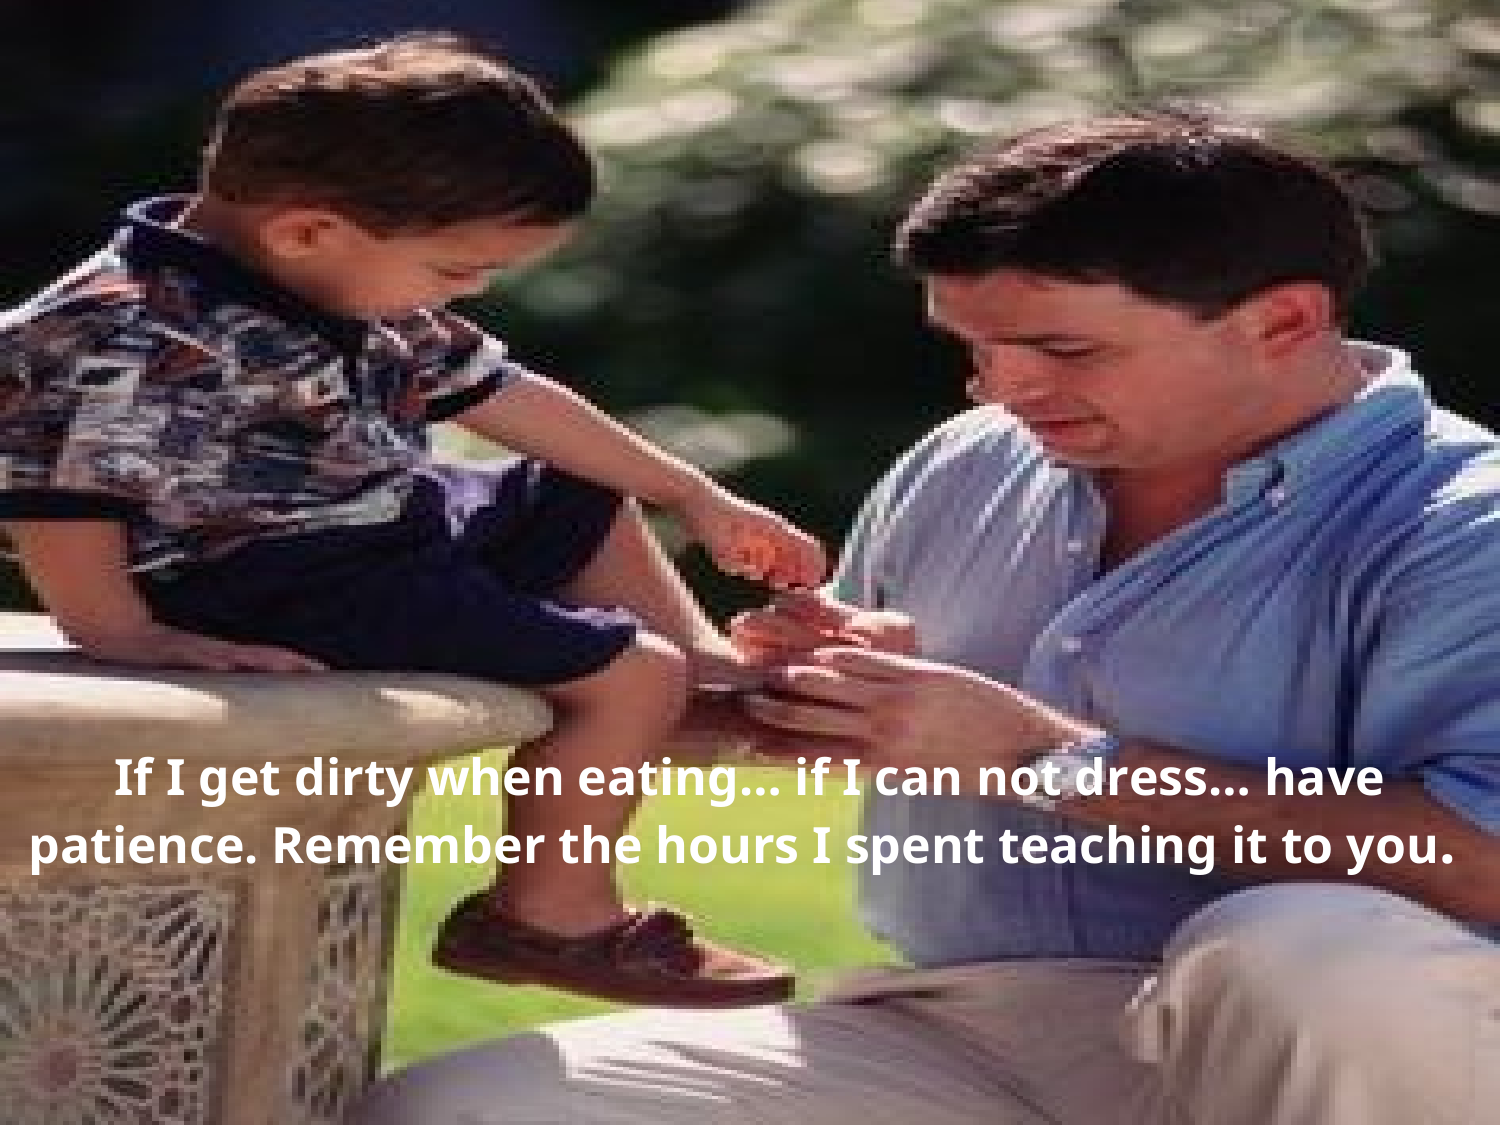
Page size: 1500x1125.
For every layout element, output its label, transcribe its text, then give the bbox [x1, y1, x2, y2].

picture [0, 883, 1500, 1125]
picture [0, 0, 1500, 737]
text_box If I get dirty when eating… if I can not dress… have patience. Remember the hours I spent teaching it to you. [0, 737, 1500, 883]
